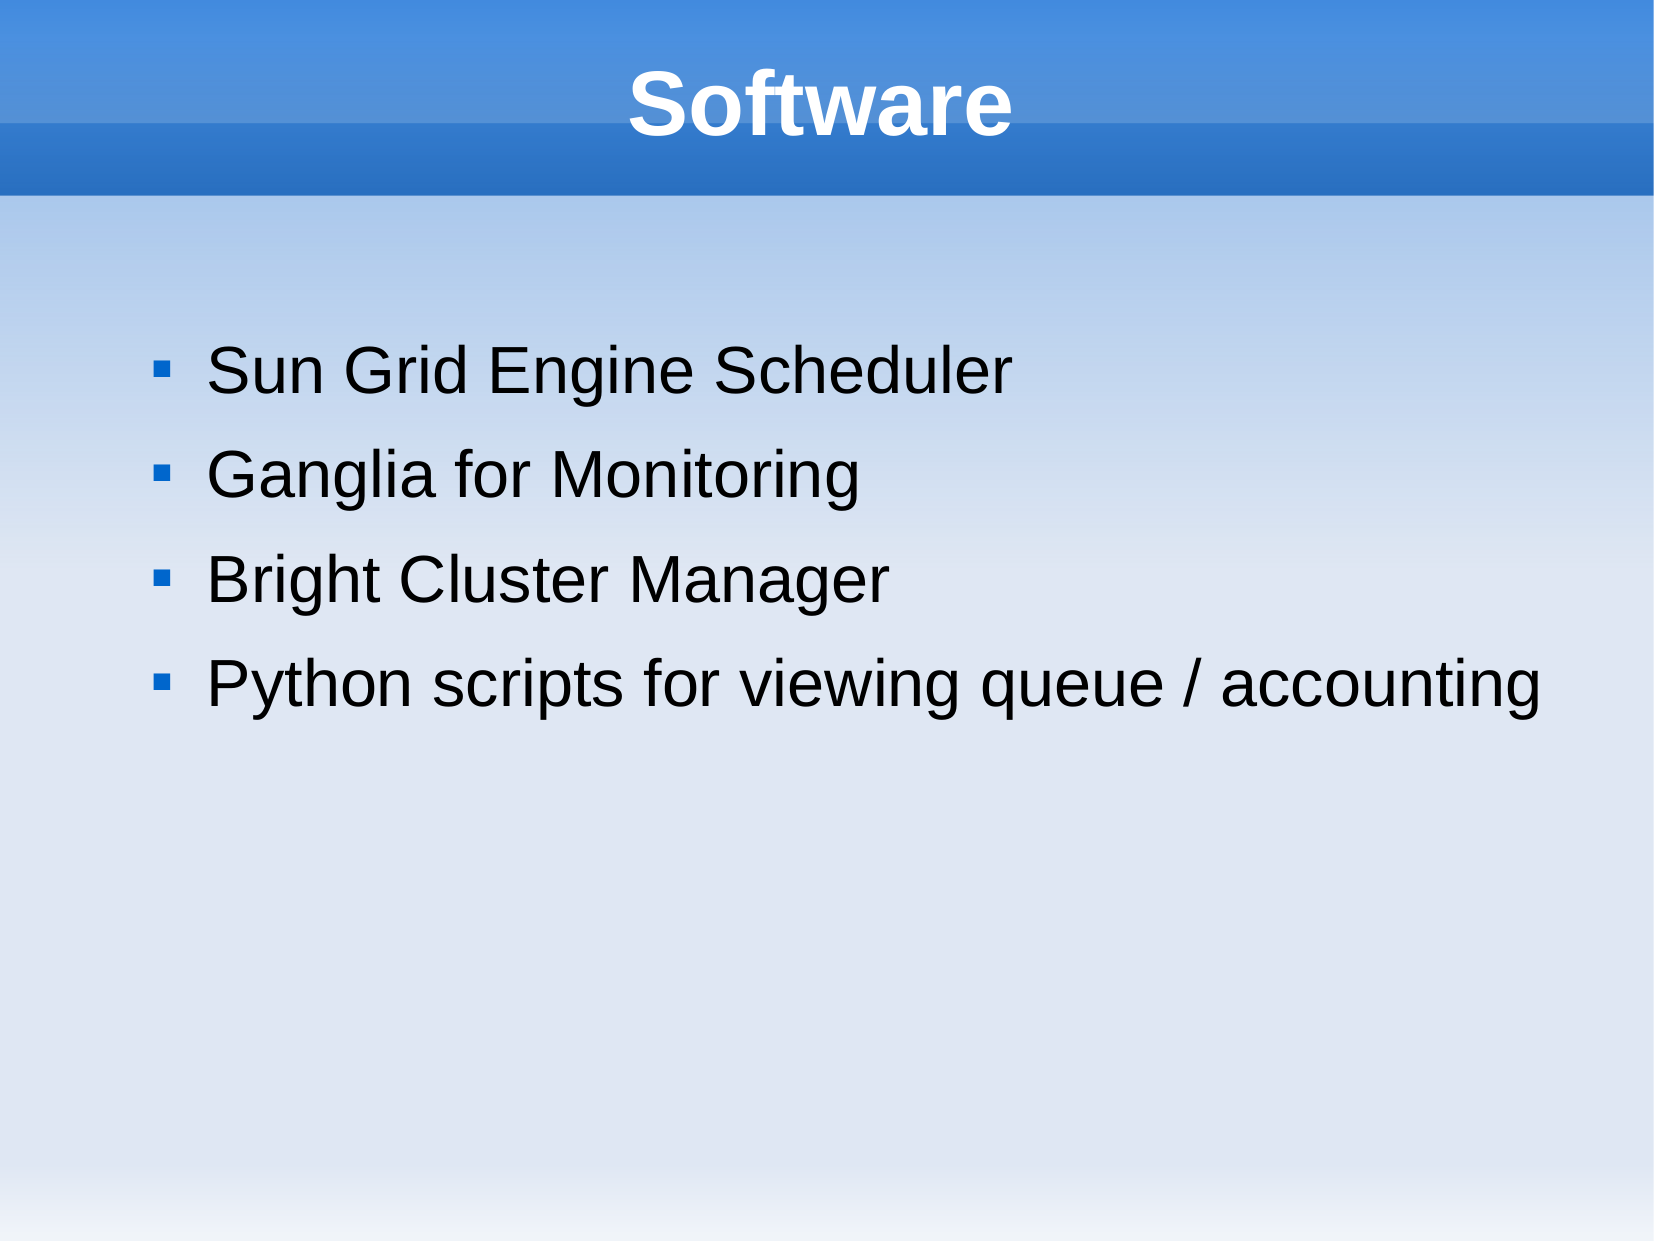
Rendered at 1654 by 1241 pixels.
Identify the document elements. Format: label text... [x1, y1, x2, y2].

list Sun Grid Engine Scheduler Ganglia for Monitoring Bright Cluster Manager Python scripts for viewing queue / accounting [135, 333, 1625, 1152]
picture [0, 0, 1654, 1241]
title Software [76, 0, 1565, 208]
